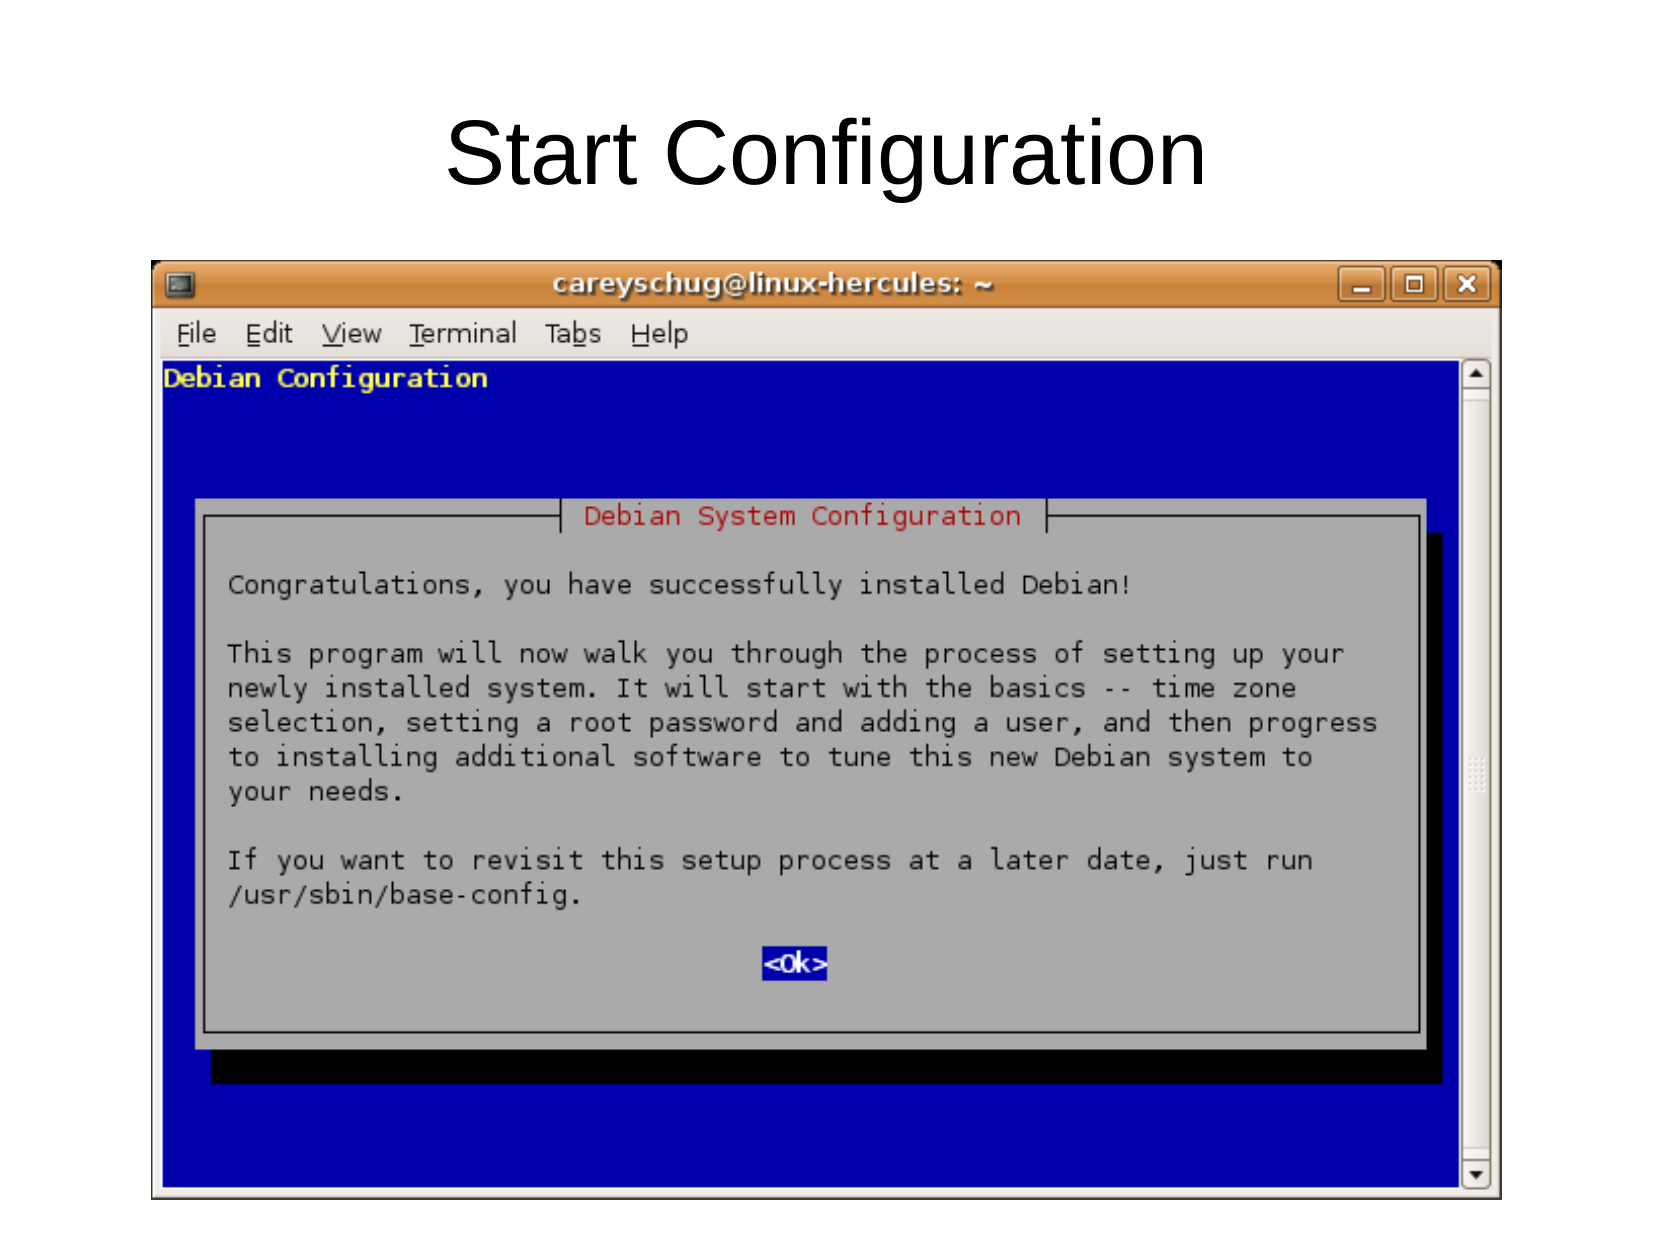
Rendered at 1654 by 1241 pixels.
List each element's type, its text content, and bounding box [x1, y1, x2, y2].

picture [151, 260, 1502, 1201]
title Start Configuration [82, 49, 1571, 257]
